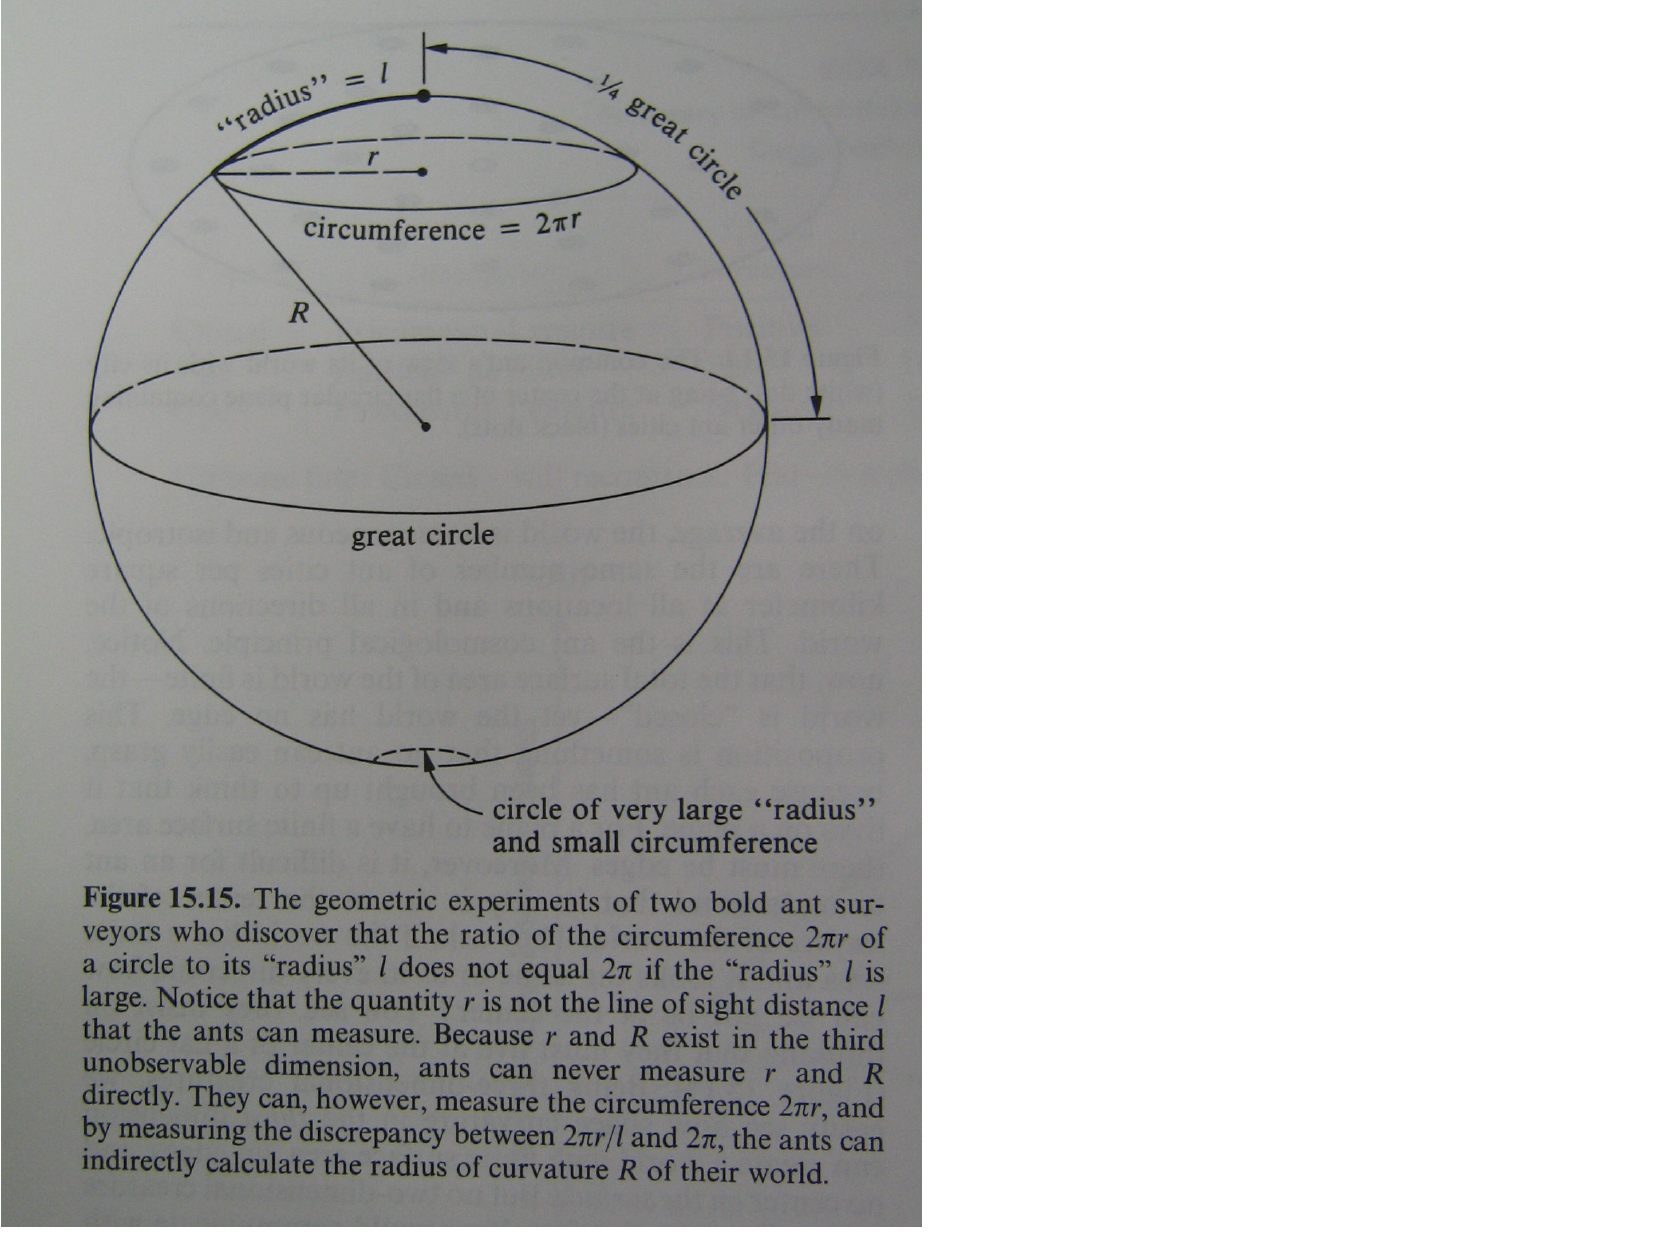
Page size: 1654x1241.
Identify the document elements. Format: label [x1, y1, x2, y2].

picture [0, 0, 922, 1227]
